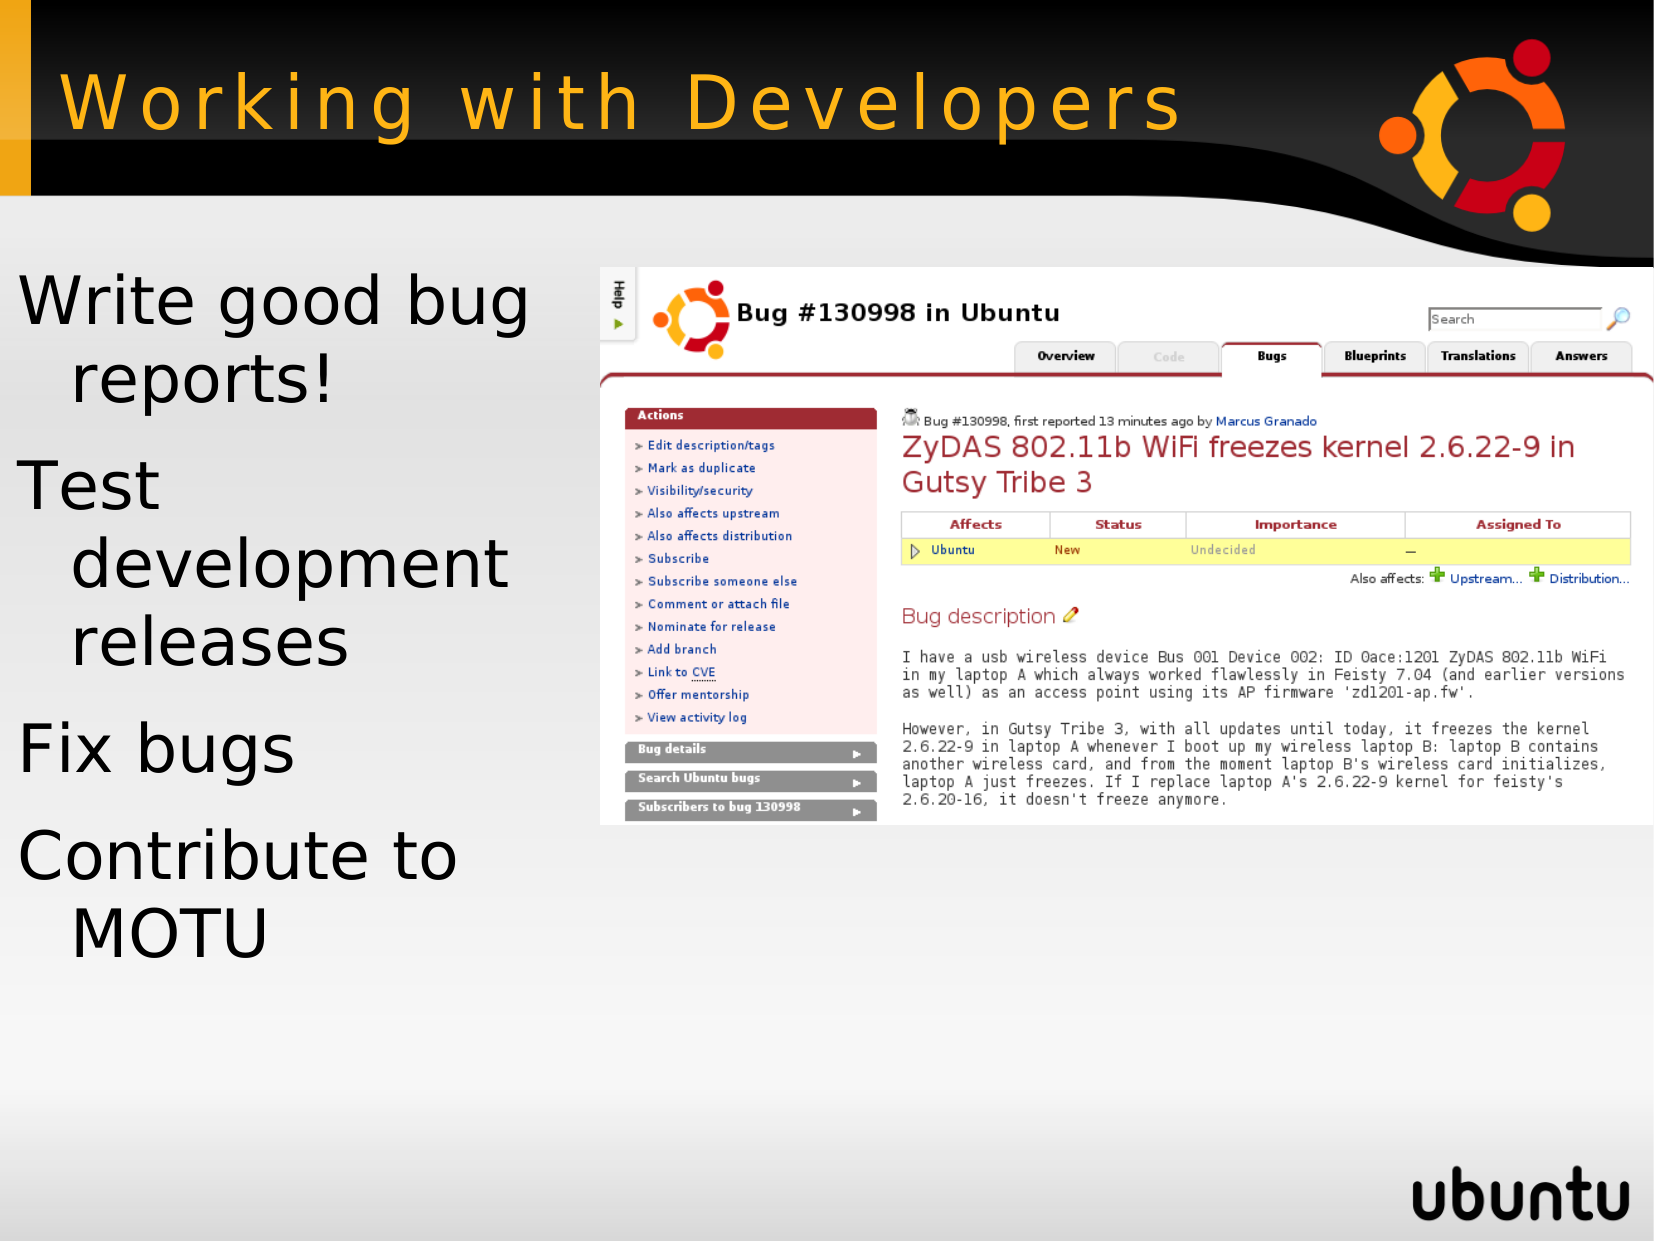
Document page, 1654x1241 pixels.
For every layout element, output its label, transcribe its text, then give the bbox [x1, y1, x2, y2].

title Working with Developers [59, 36, 1270, 171]
picture [0, 0, 1654, 1241]
list Write good bug reports! Test development releases Fix bugs Contribute to MOTU [0, 262, 601, 1088]
